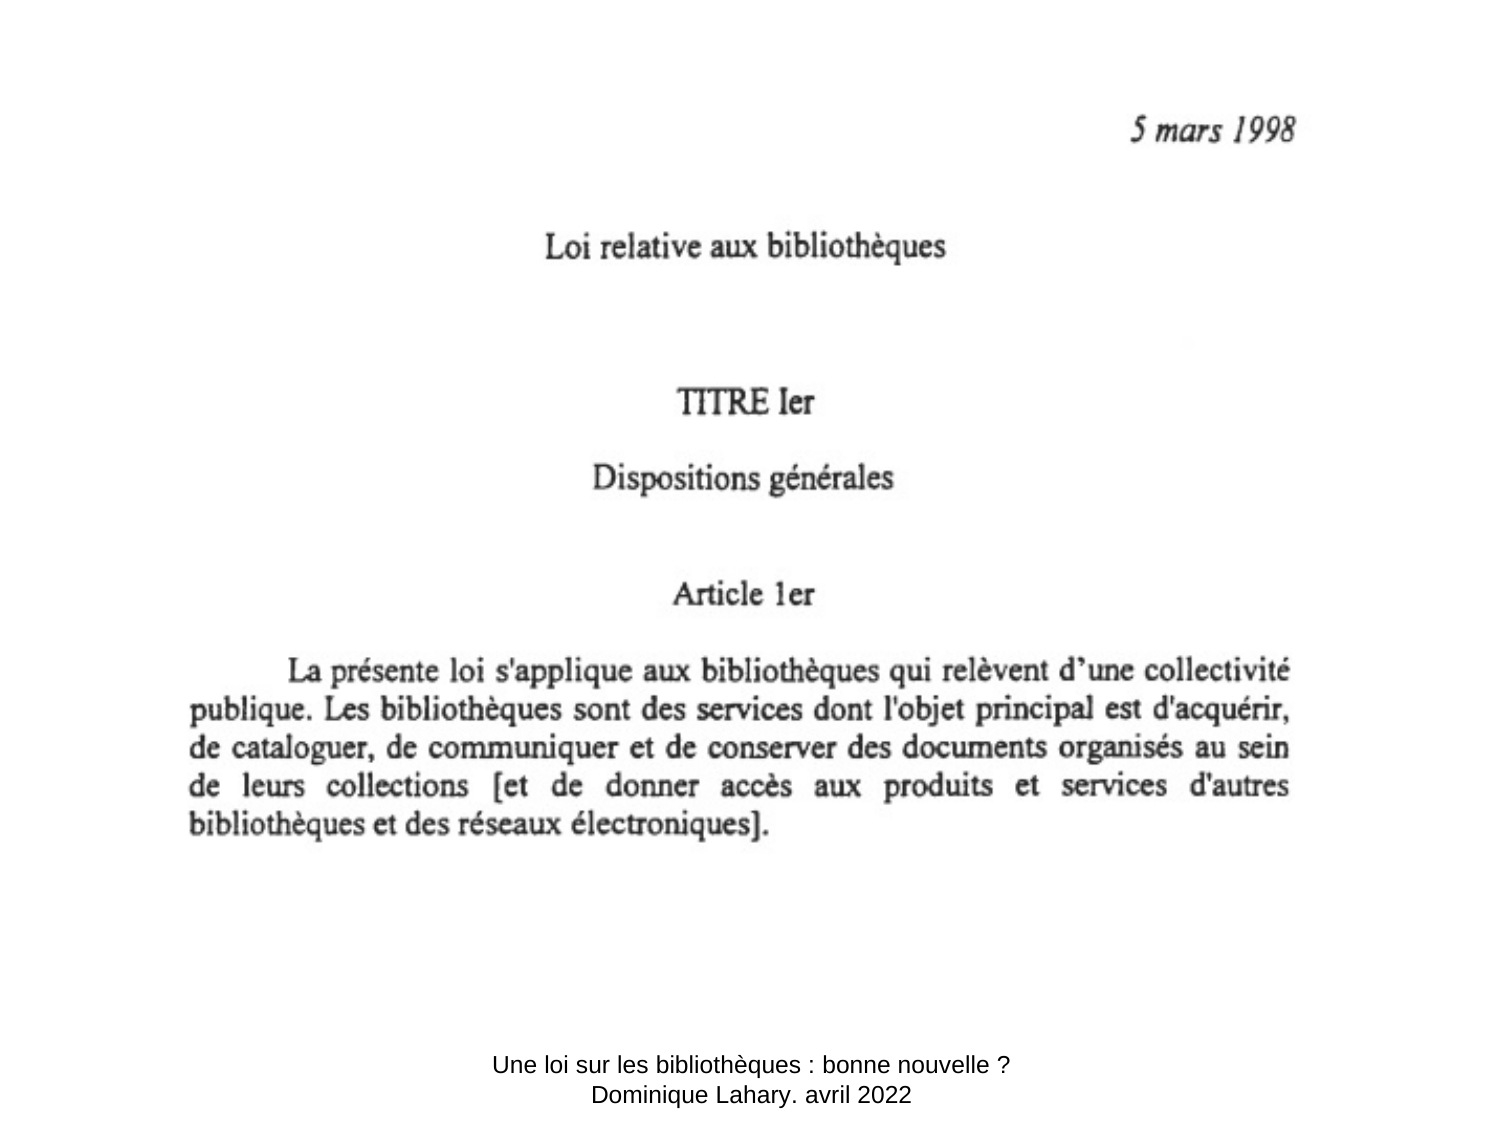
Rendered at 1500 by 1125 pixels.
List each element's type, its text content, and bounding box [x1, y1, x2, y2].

text_box Une loi sur les bibliothèques : bonne nouvelle ? Dominique Lahary. avril 2022 [52, 1041, 1453, 1117]
picture [155, 98, 1320, 870]
